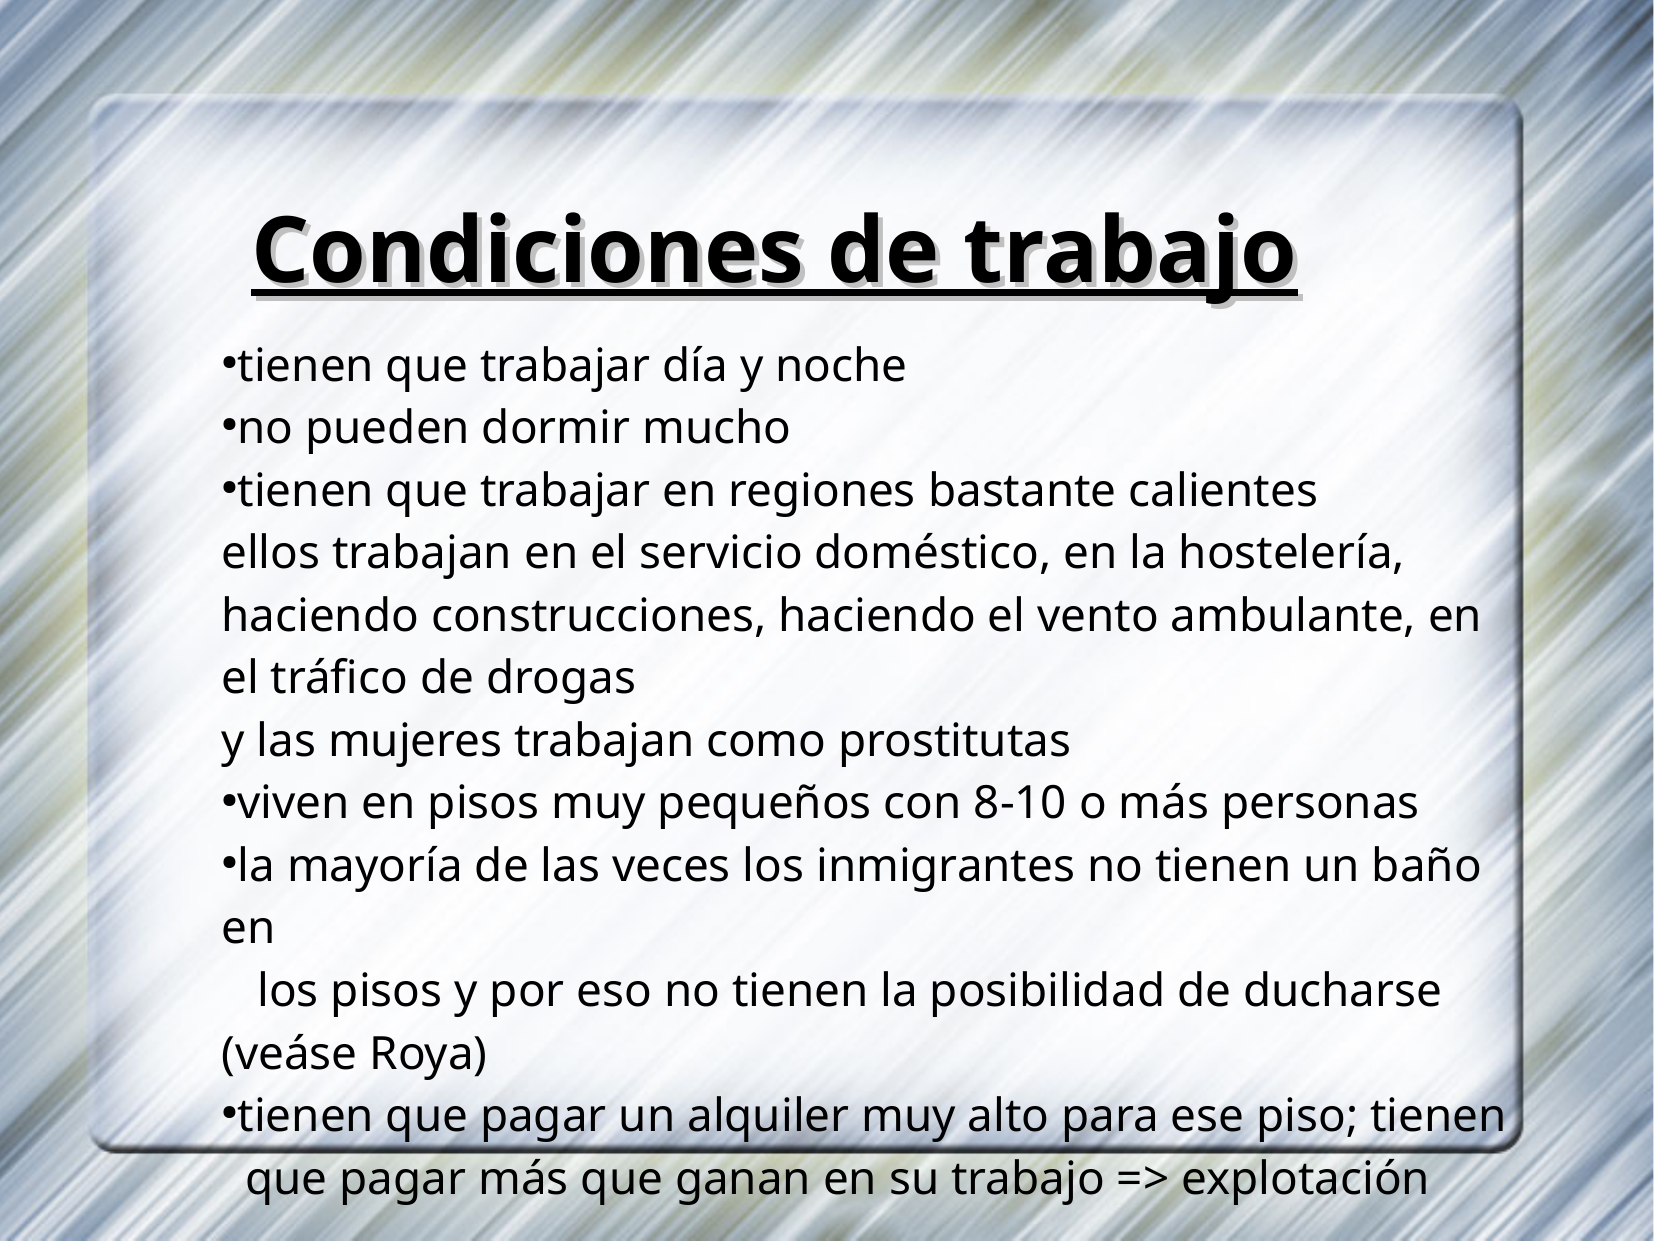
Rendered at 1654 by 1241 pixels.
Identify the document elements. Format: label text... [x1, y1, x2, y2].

text_box Condiciones de trabajo [236, 177, 1393, 303]
text_box tienen que trabajar día y noche no pueden dormir mucho tienen que trabajar en regiones bastante calientes ellos trabajan en el servicio doméstico, en la hostelería, haciendo construcciones, haciendo el vento ambulante, en el tráfico de drogas y las mujeres trabajan como prostitutas viven en pisos muy pequeños con 8-10 o más personas la mayoría de las veces los inmigrantes no tienen un baño en los pisos y por eso no tienen la posibilidad de ducharse (veáse Roya) tienen que pagar un alquiler muy alto para ese piso; tienen que pagar más que ganan en su trabajo => explotación [206, 324, 1525, 1003]
